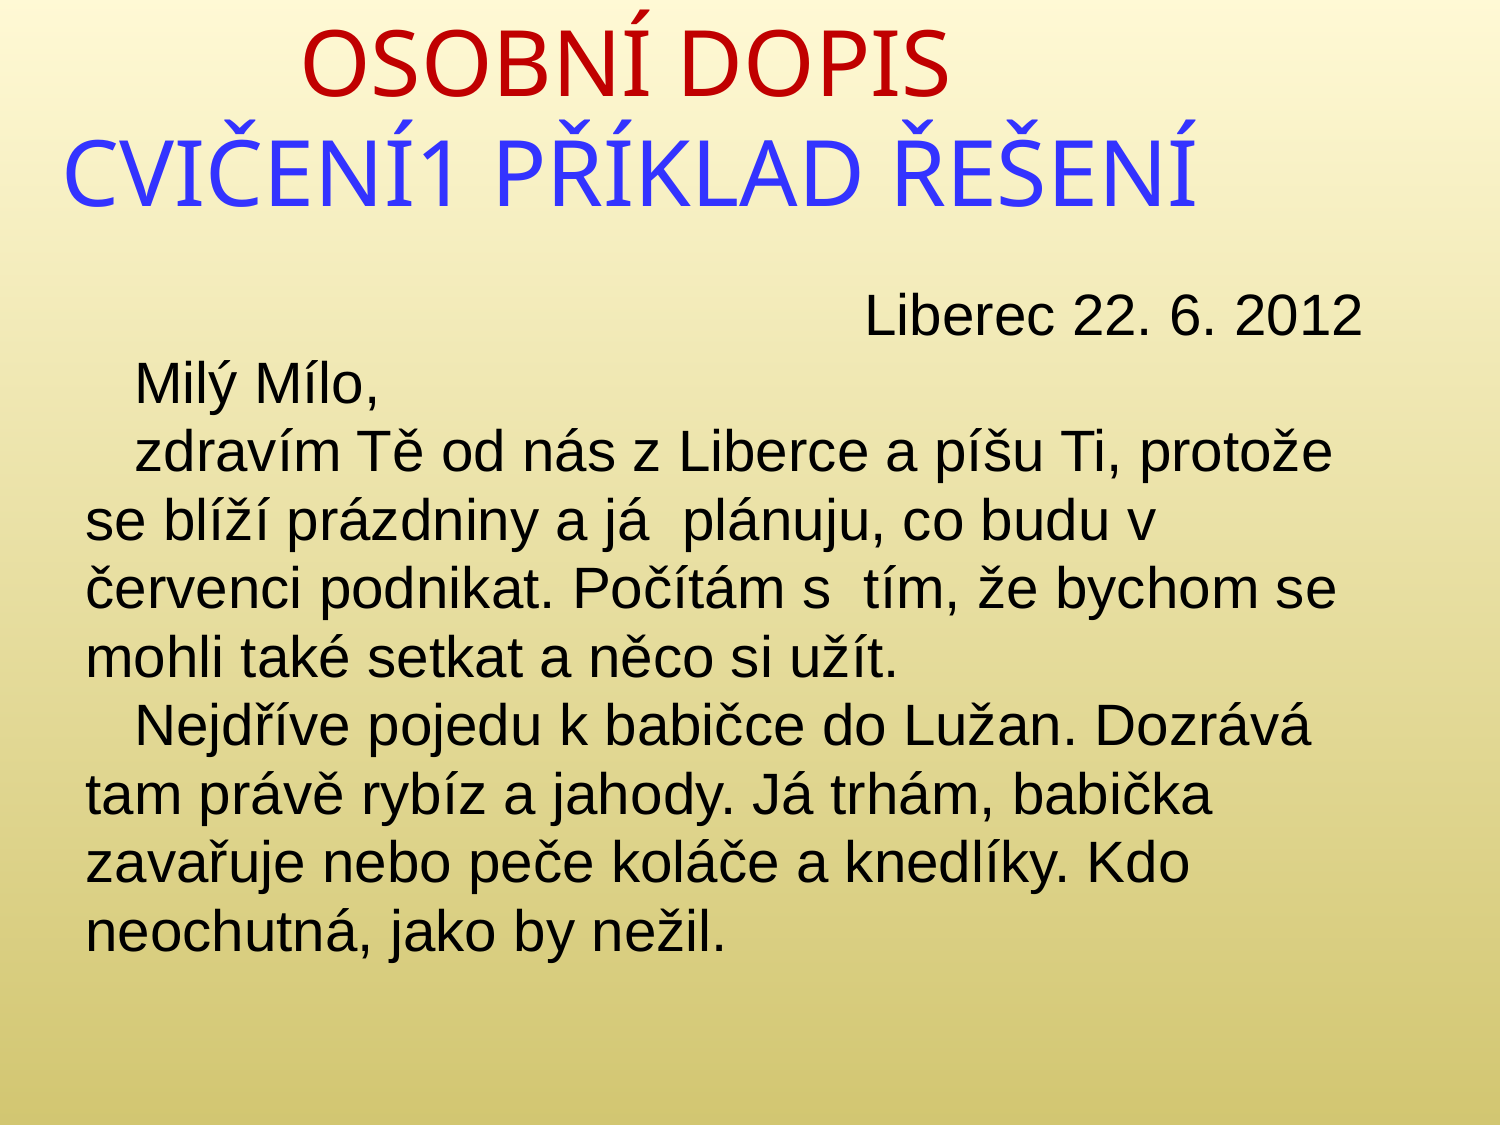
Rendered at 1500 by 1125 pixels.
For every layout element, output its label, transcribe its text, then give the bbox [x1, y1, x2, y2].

title OSOBNÍ DOPIS CVIČENÍ1 PŘÍKLAD ŘEŠENÍ [46, 0, 1465, 233]
list Liberec 22. 6. 2012 Milý Mílo, zdravím Tě od nás z Liberce a píšu Ti, protože se blíží prázdniny a já plánuju, co budu v červenci podnikat. Počítám s tím, že bychom se mohli také setkat a něco si užít. Nejdříve pojedu k babičce do Lužan. Dozrává tam právě rybíz a jahody. Já trhám, babička zavařuje nebo peče koláče a knedlíky. Kdo neochutná, jako by nežil. [70, 282, 1477, 1095]
